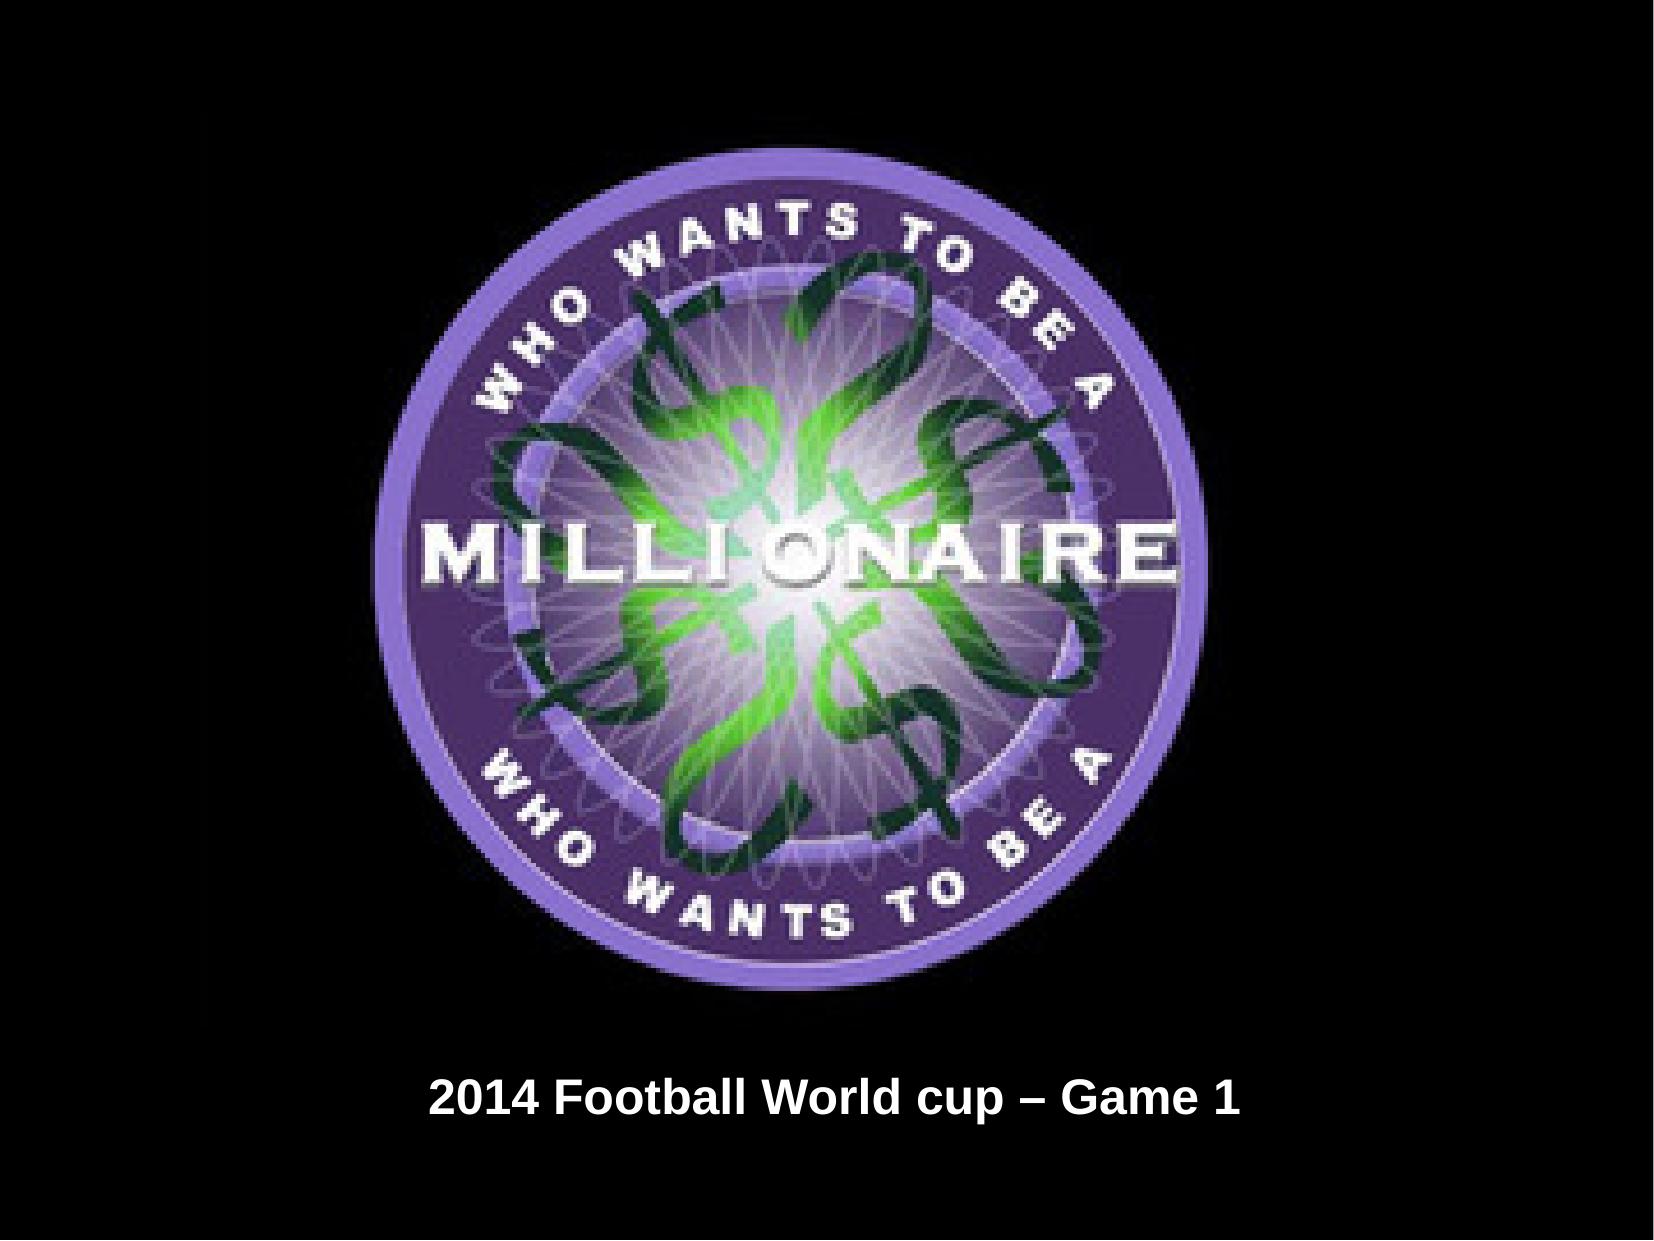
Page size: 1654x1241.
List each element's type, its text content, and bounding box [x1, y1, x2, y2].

picture [200, 112, 1430, 1028]
text_box 2014 Football World cup – Game 1 [413, 1062, 1300, 1134]
